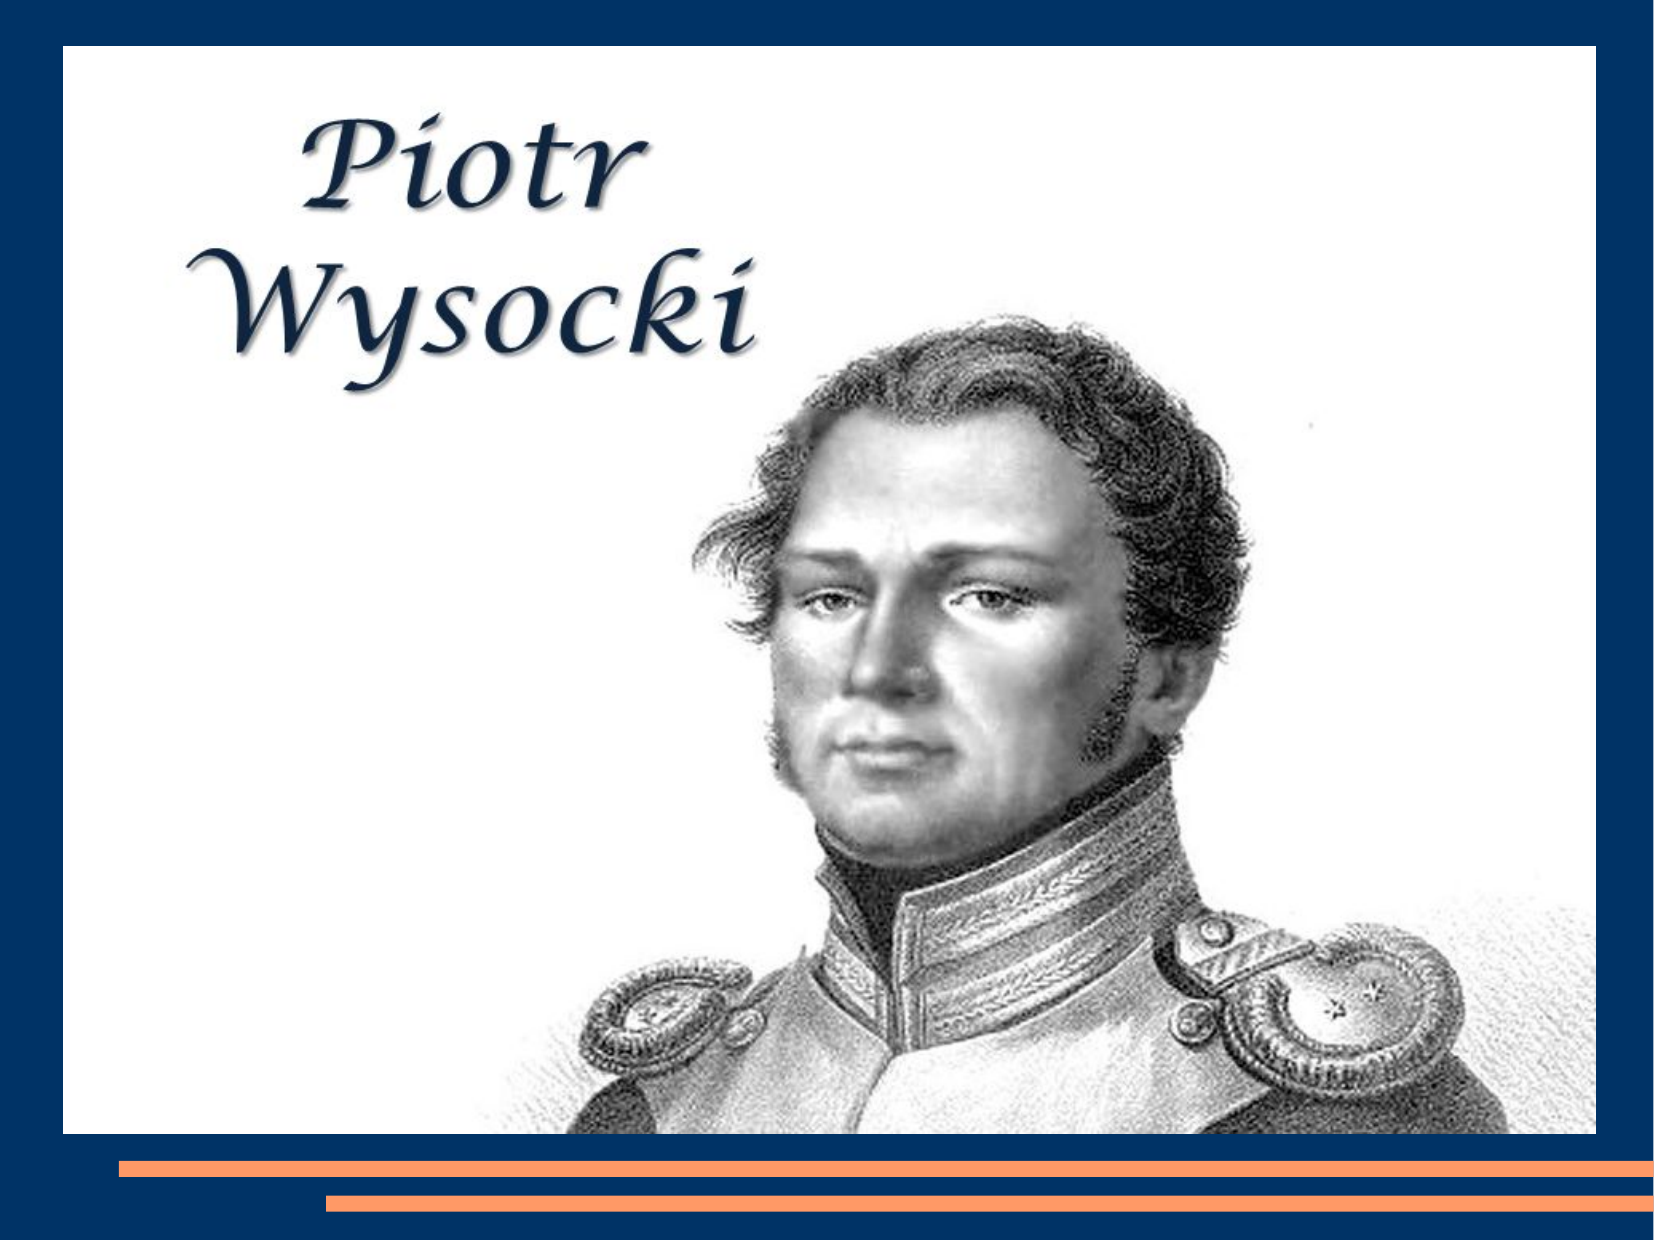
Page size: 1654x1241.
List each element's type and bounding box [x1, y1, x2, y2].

picture [63, 46, 1596, 1134]
